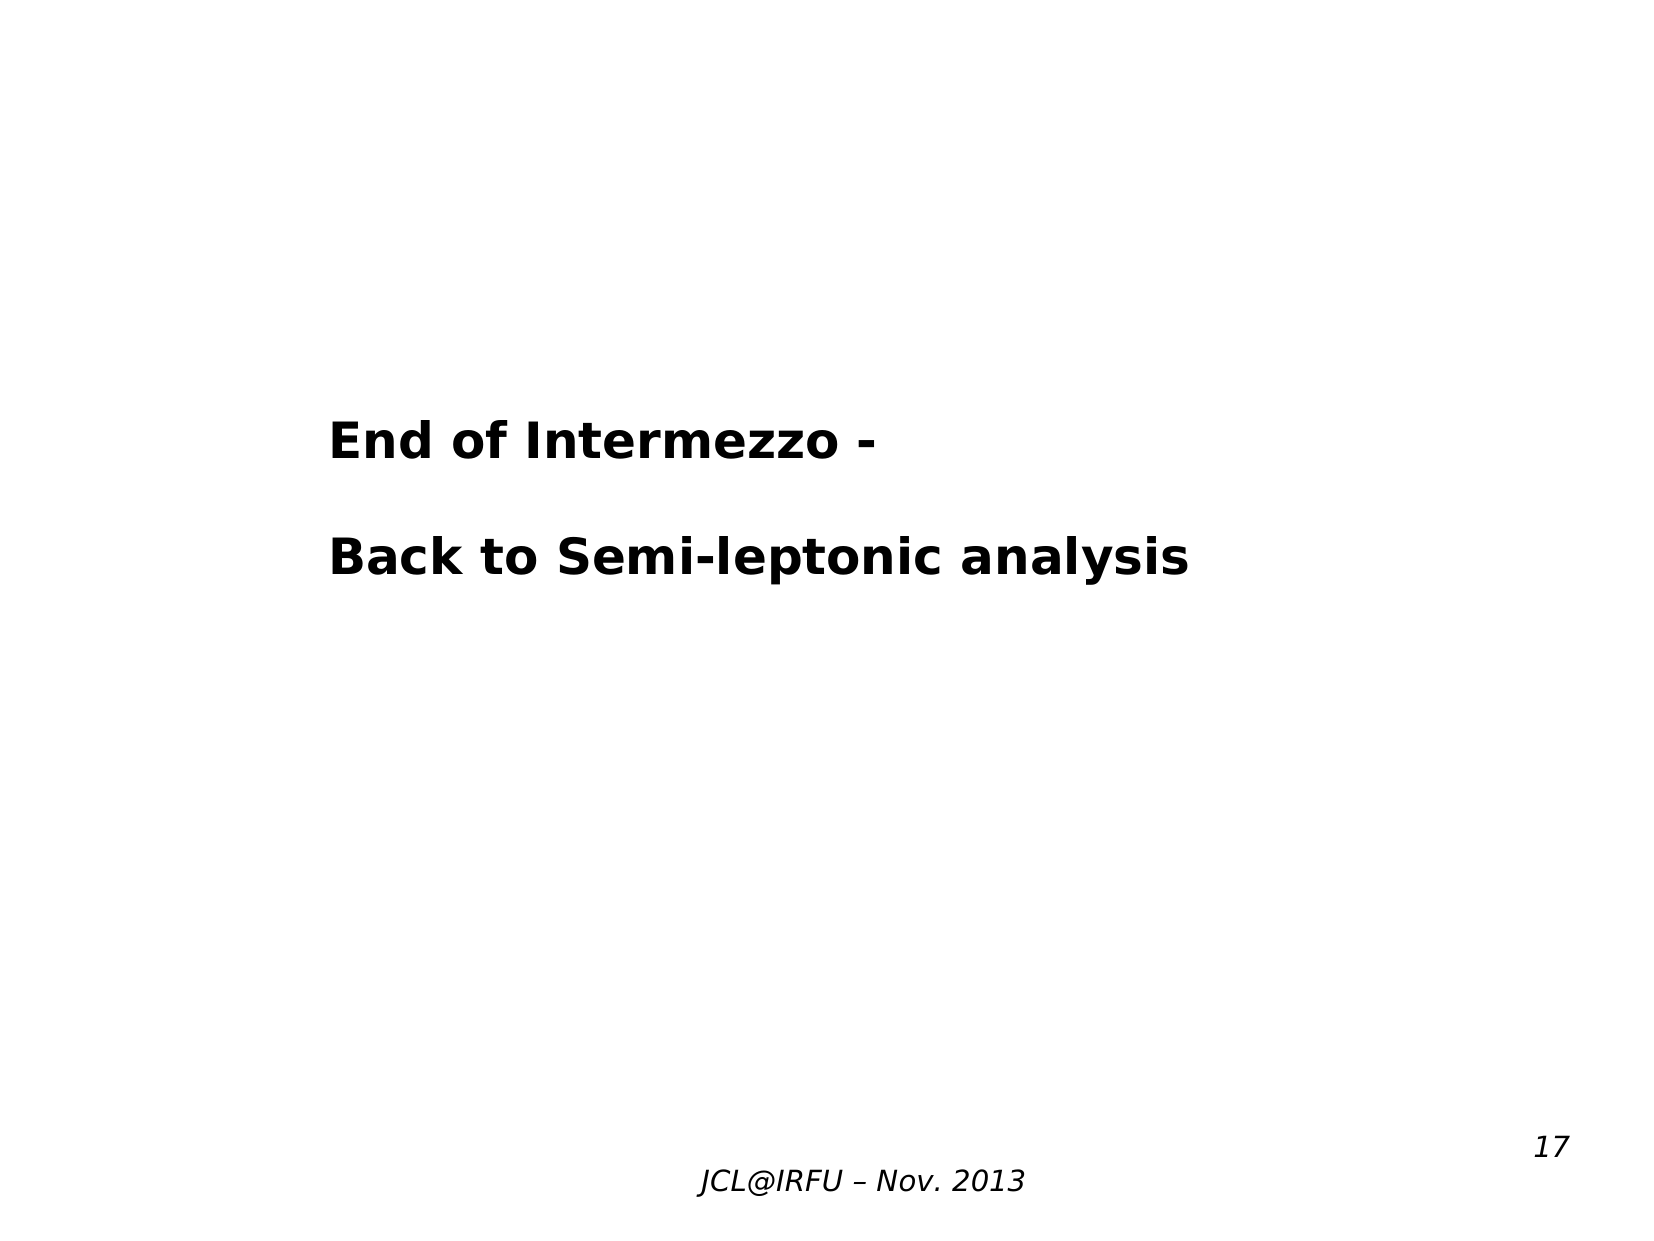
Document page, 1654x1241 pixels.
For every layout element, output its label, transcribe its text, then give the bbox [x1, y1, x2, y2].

text_box End of Intermezzo - Back to Semi-leptonic analysis [313, 404, 1223, 594]
